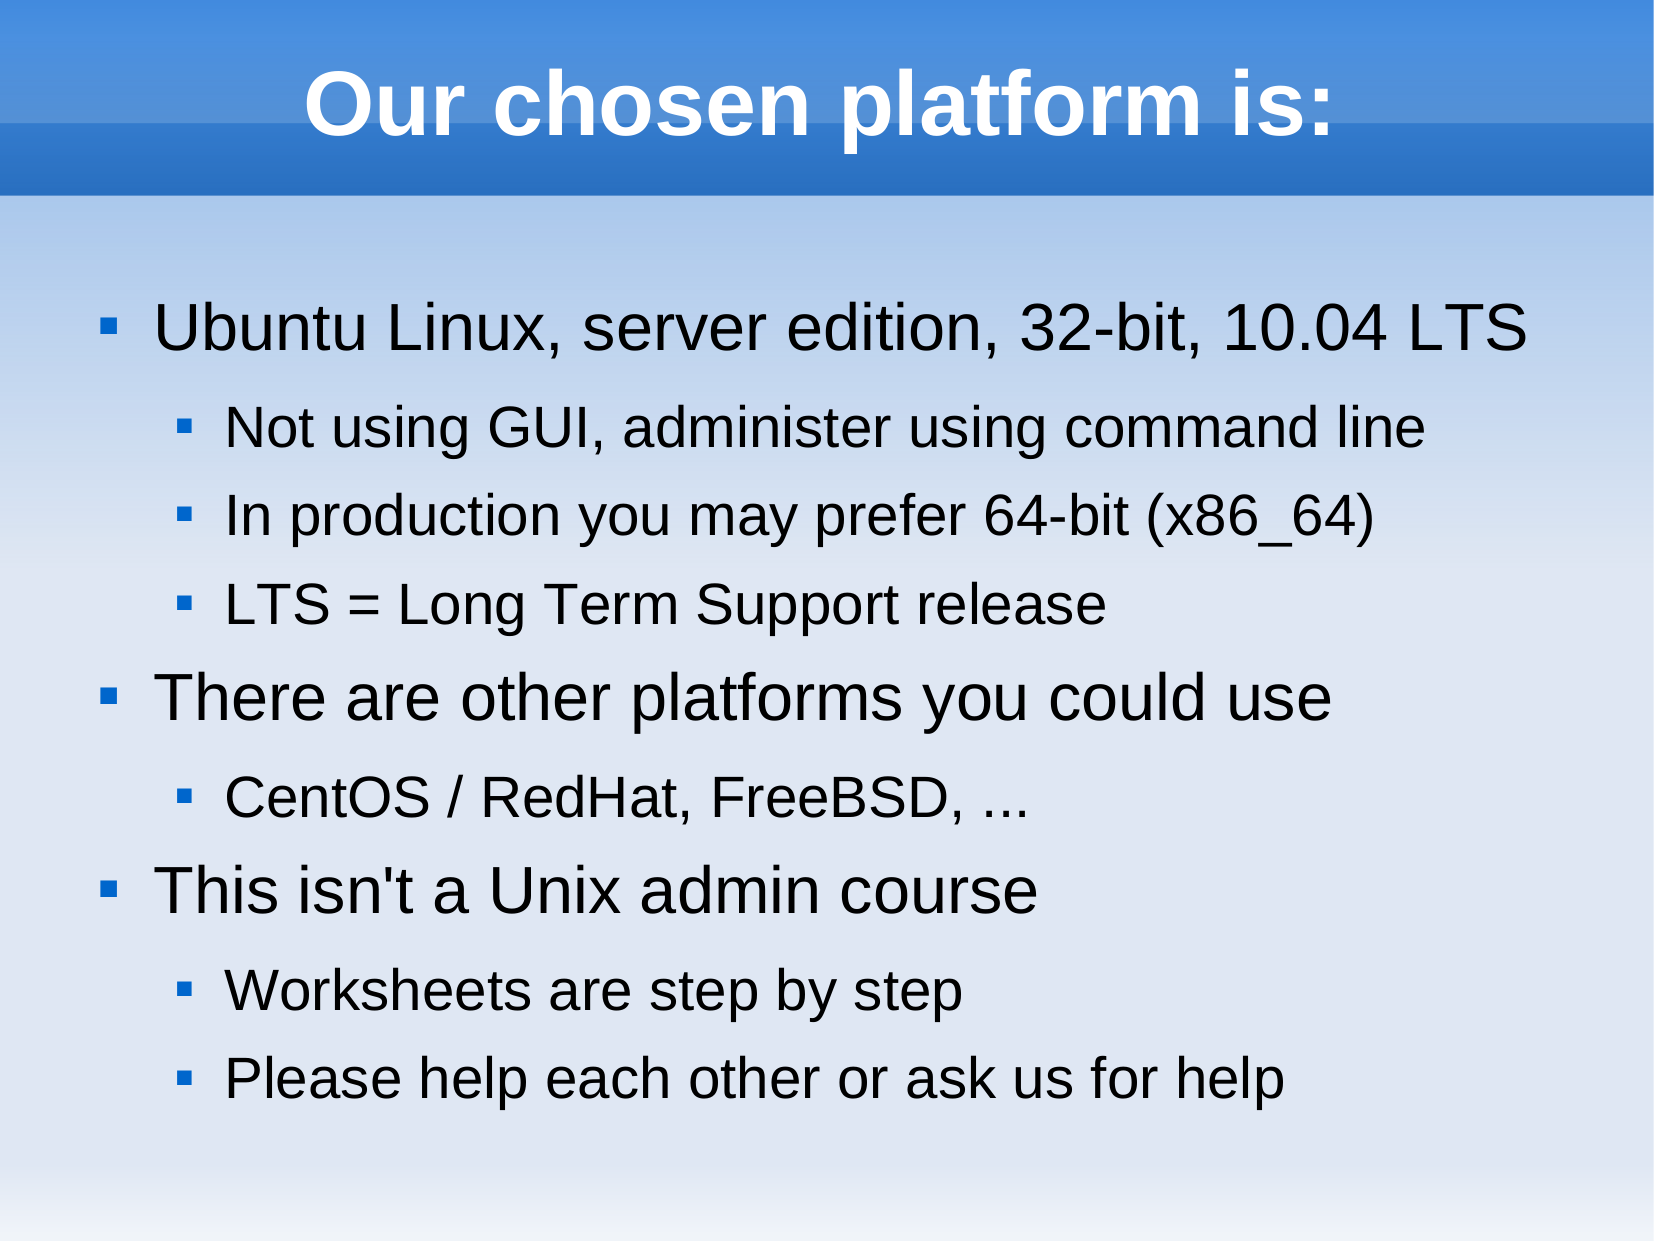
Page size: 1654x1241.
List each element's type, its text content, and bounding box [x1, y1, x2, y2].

title Our chosen platform is: [76, 7, 1565, 200]
list Ubuntu Linux, server edition, 32-bit, 10.04 LTS Not using GUI, administer using command line In production you may prefer 64-bit (x86_64) LTS = Long Term Support release There are other platforms you could use CentOS / RedHat, FreeBSD, ... This isn't a Unix admin course Worksheets are step by step Please help each other or ask us for help [82, 290, 1571, 1112]
picture [0, 0, 1654, 1241]
